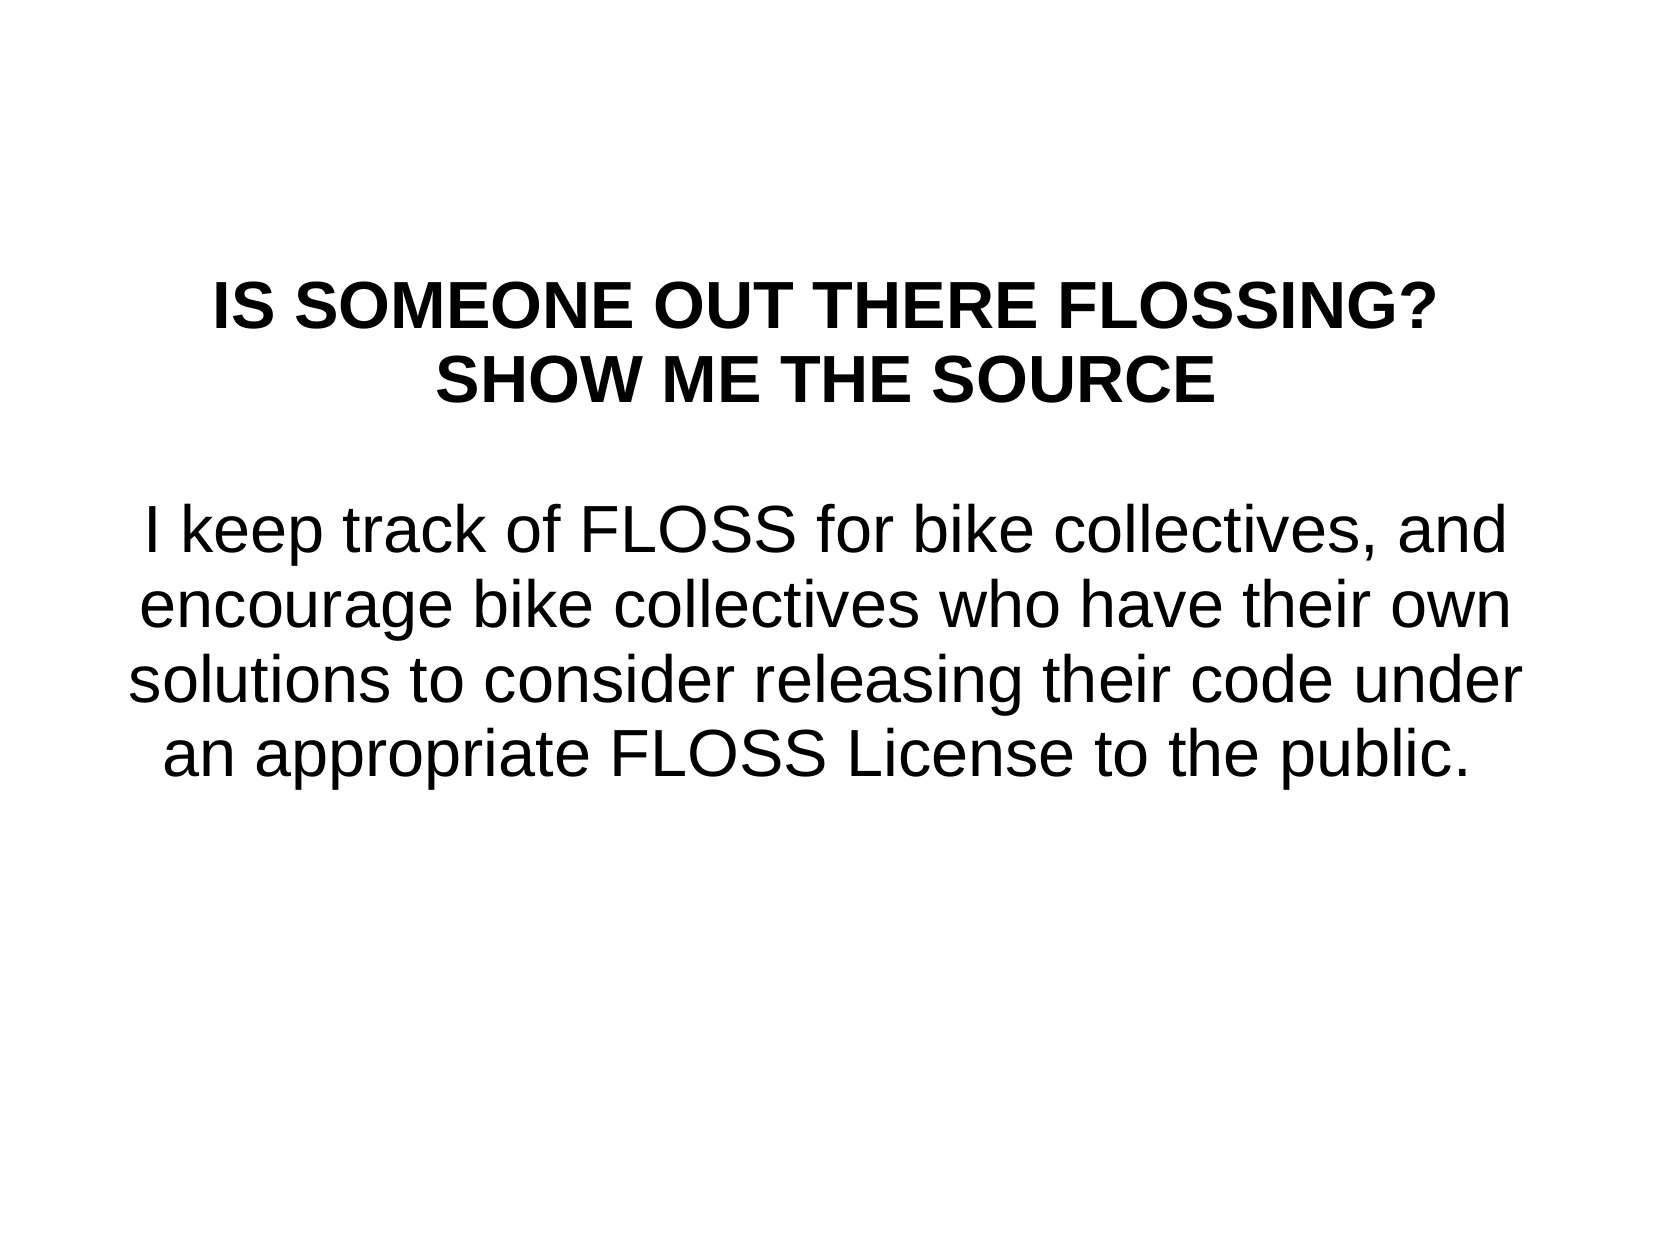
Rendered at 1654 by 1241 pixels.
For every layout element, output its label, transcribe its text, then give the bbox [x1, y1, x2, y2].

subtitle IS SOMEONE OUT THERE FLOSSING? SHOW ME THE SOURCE I keep track of FLOSS for bike collectives, and encourage bike collectives who have their own solutions to consider releasing their code under an appropriate FLOSS License to the public. [82, 49, 1571, 1010]
